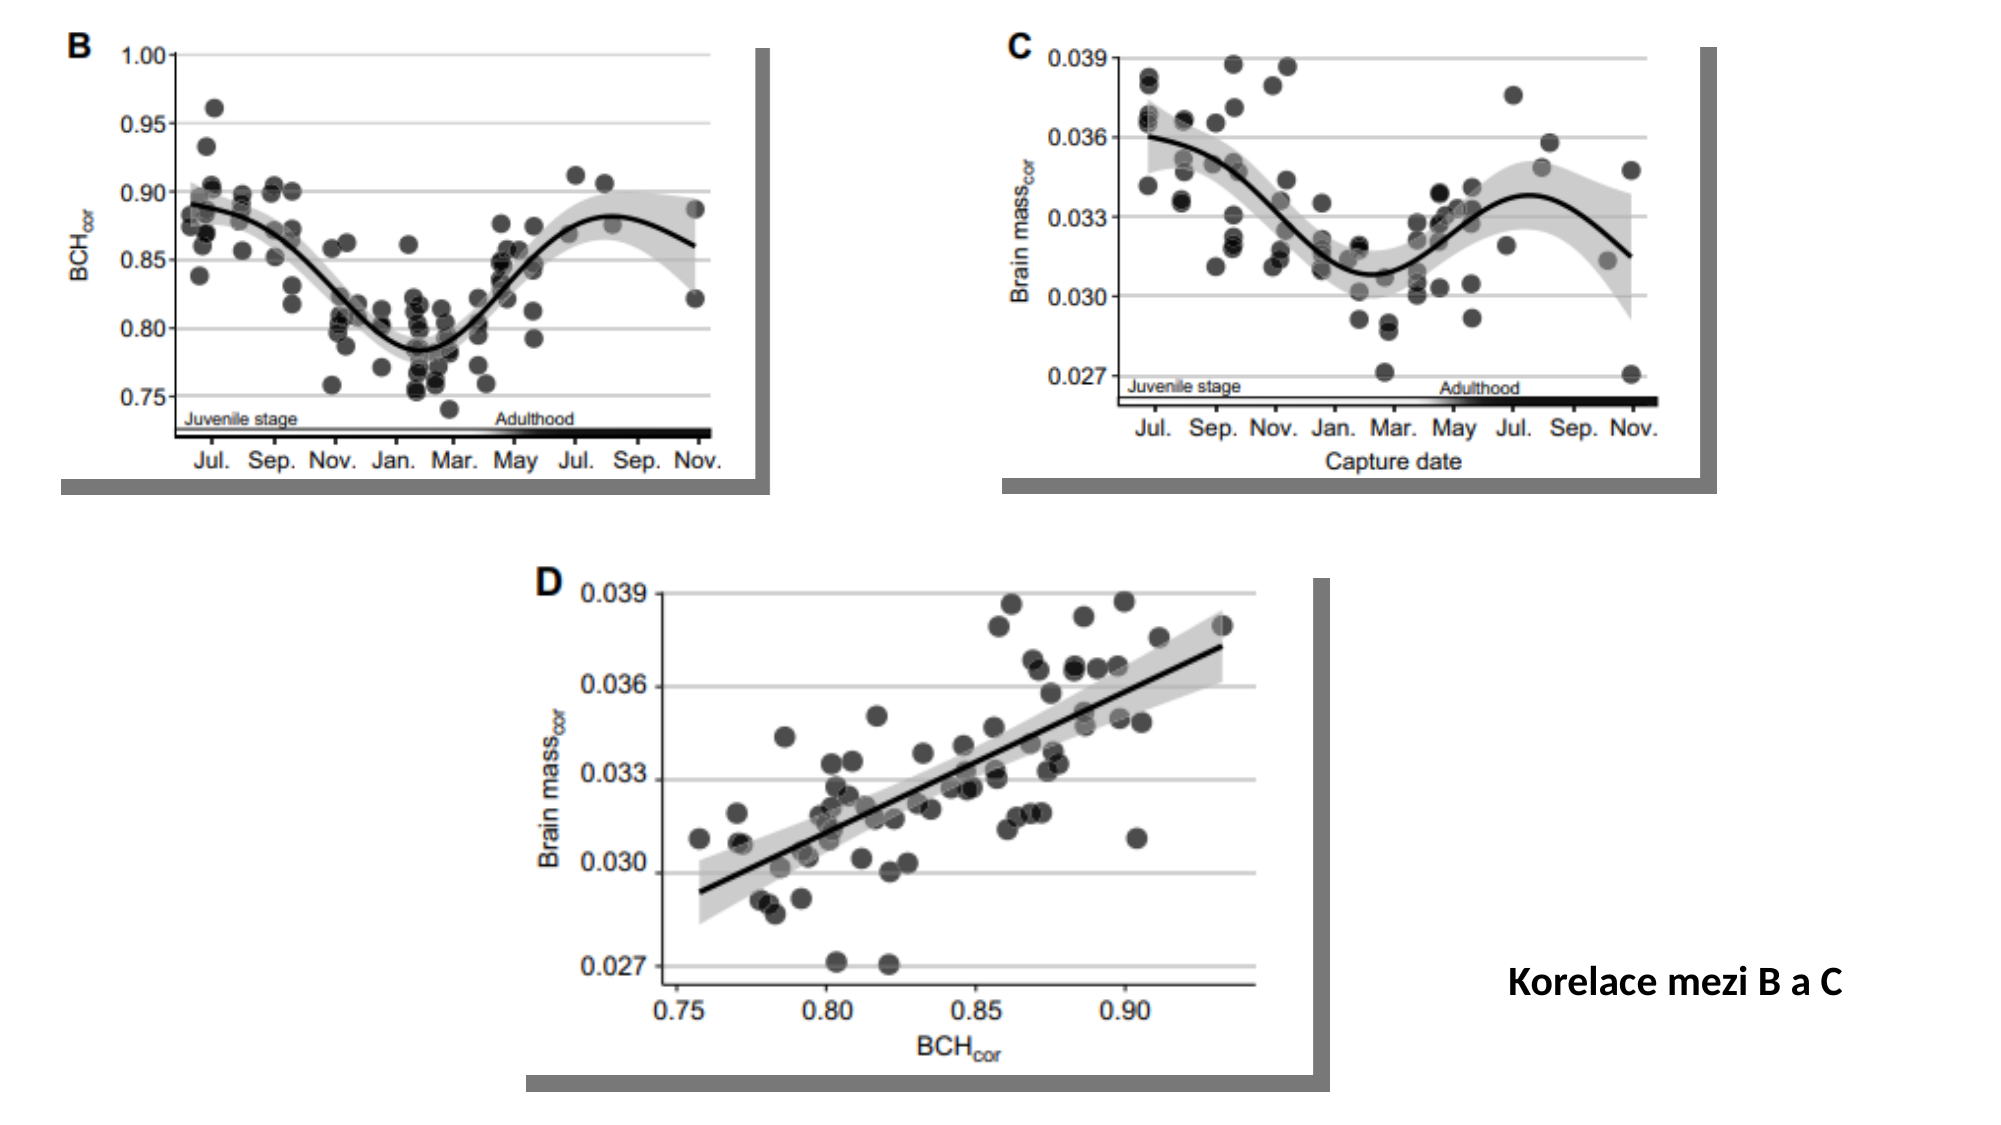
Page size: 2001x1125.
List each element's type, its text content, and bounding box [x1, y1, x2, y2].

picture [985, 31, 1701, 478]
text_box Korelace mezi B a C [1493, 946, 1860, 1012]
picture [45, 32, 756, 479]
picture [510, 562, 1314, 1075]
